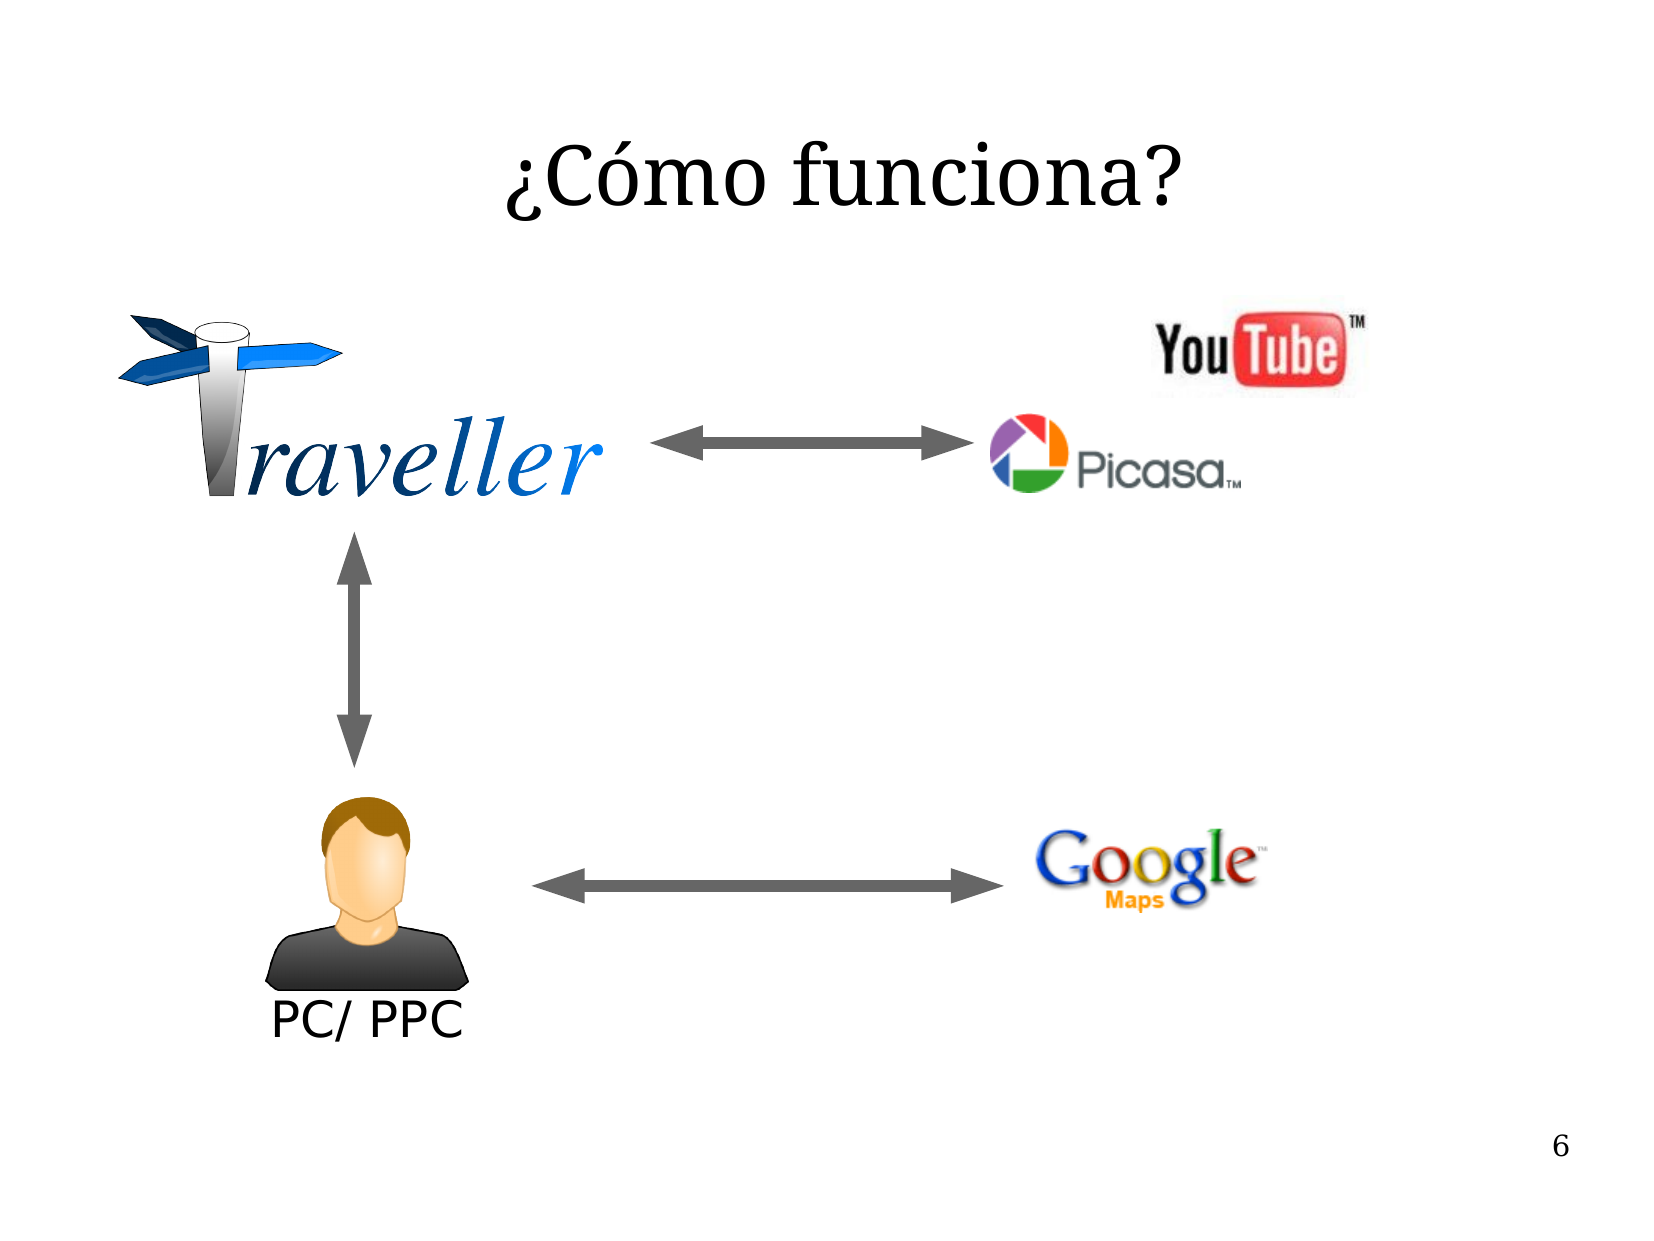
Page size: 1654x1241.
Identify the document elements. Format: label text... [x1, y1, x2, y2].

subtitle [82, 297, 1571, 1117]
picture [1151, 295, 1370, 398]
picture [990, 413, 1241, 494]
picture [118, 315, 603, 503]
picture [265, 797, 469, 991]
text_box PC/ PPC [252, 992, 475, 1071]
picture [1033, 826, 1268, 913]
title ¿Cómo funciona? [82, 18, 1571, 288]
